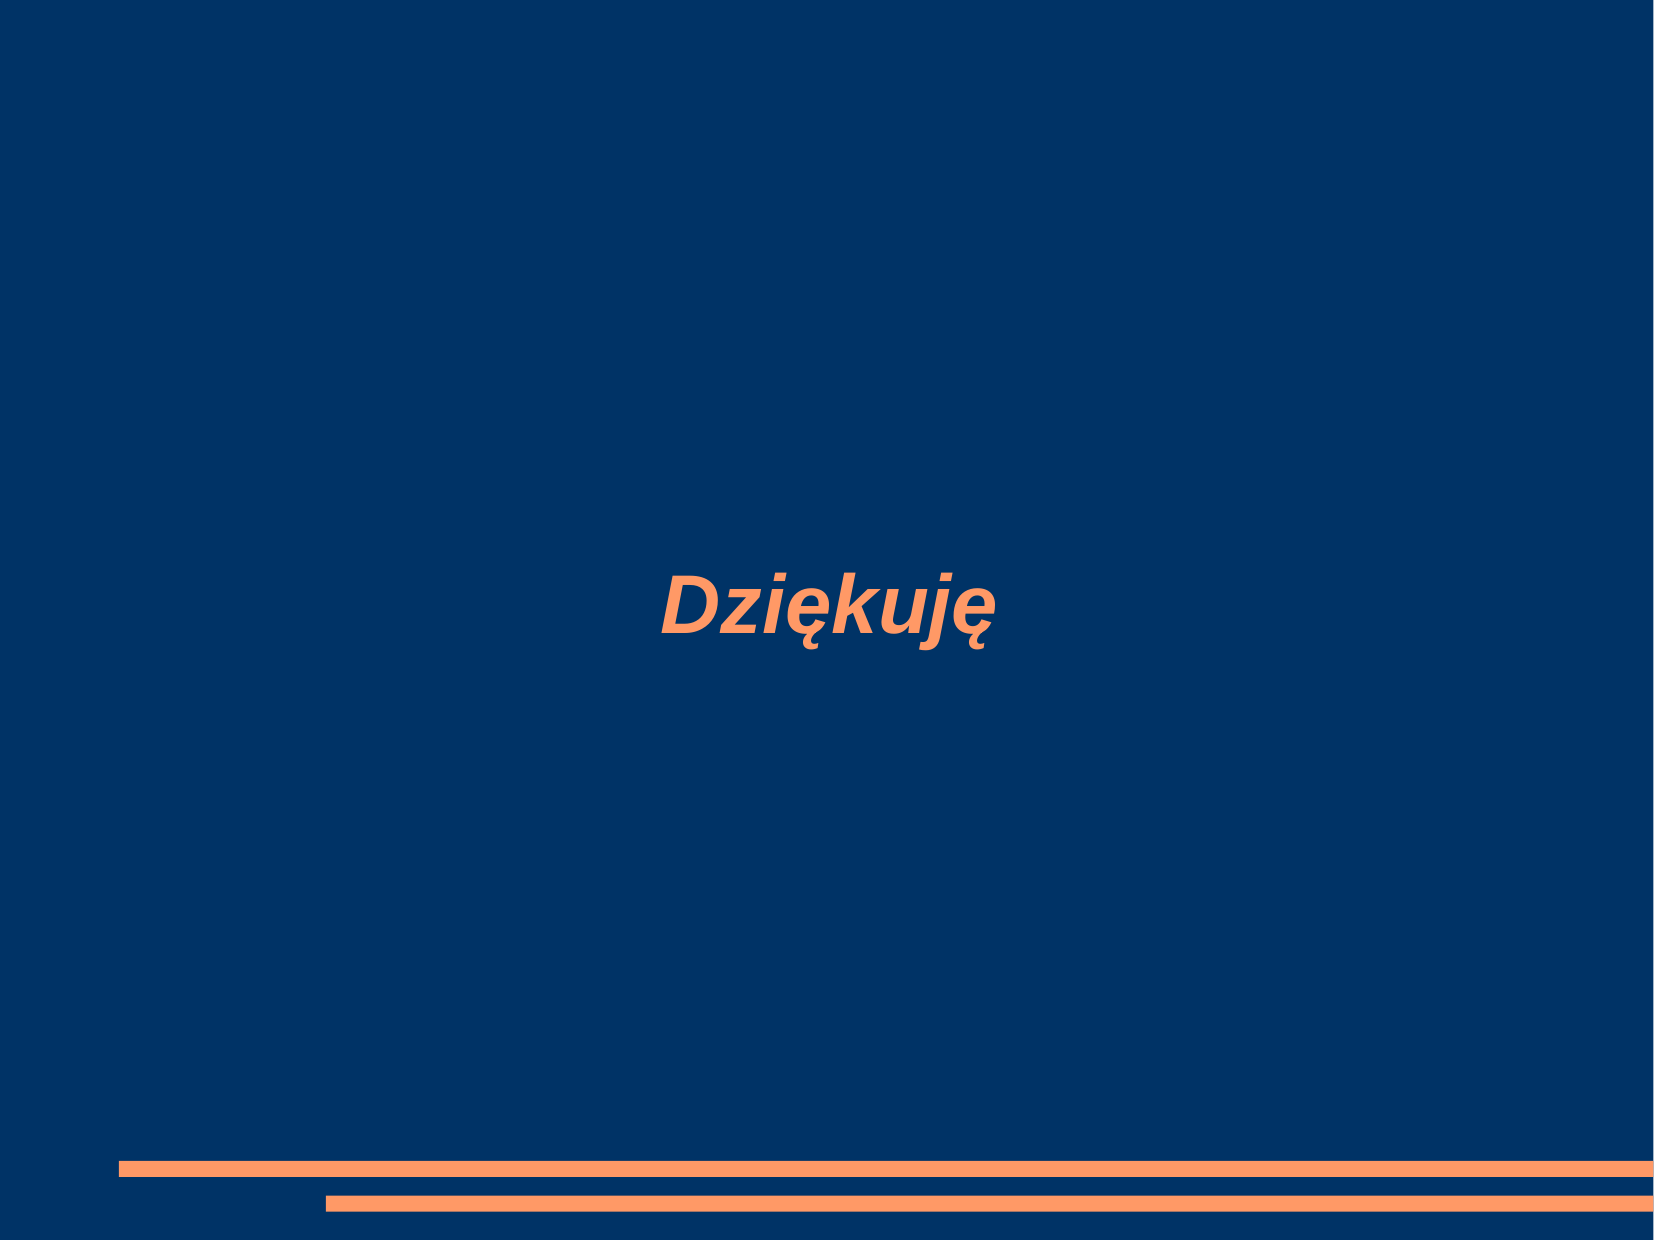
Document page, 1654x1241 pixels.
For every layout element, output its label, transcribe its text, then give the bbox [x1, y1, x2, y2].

title Dziękuję [123, 501, 1536, 709]
